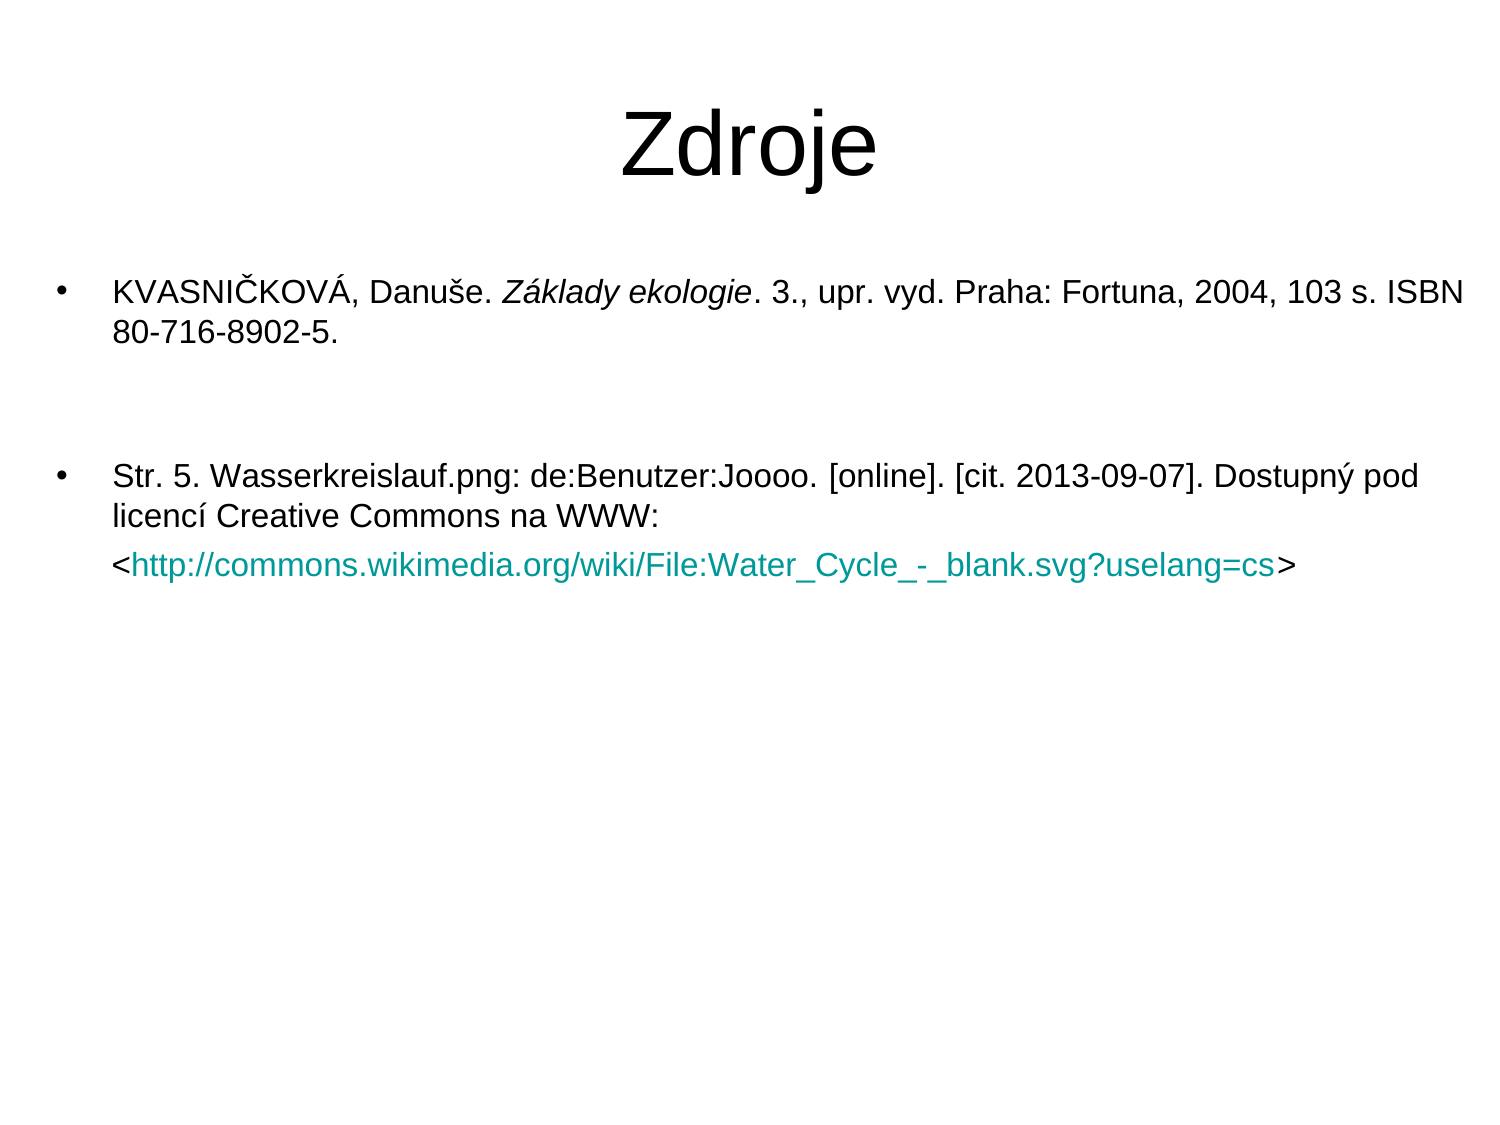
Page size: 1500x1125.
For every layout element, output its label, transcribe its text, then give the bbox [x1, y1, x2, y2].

list KVASNIČKOVÁ, Danuše. Základy ekologie. 3., upr. vyd. Praha: Fortuna, 2004, 103 s. ISBN 80-716-8902-5. Str. 5. Wasserkreislauf.png: de:Benutzer:Joooo. [online]. [cit. 2013-09-07]. Dostupný pod licencí Creative Commons na WWW: <http://commons.wikimedia.org/wiki/File:Water_Cycle_-_blank.svg?uselang=cs> [41, 262, 1500, 1006]
title Zdroje [75, 45, 1426, 233]
